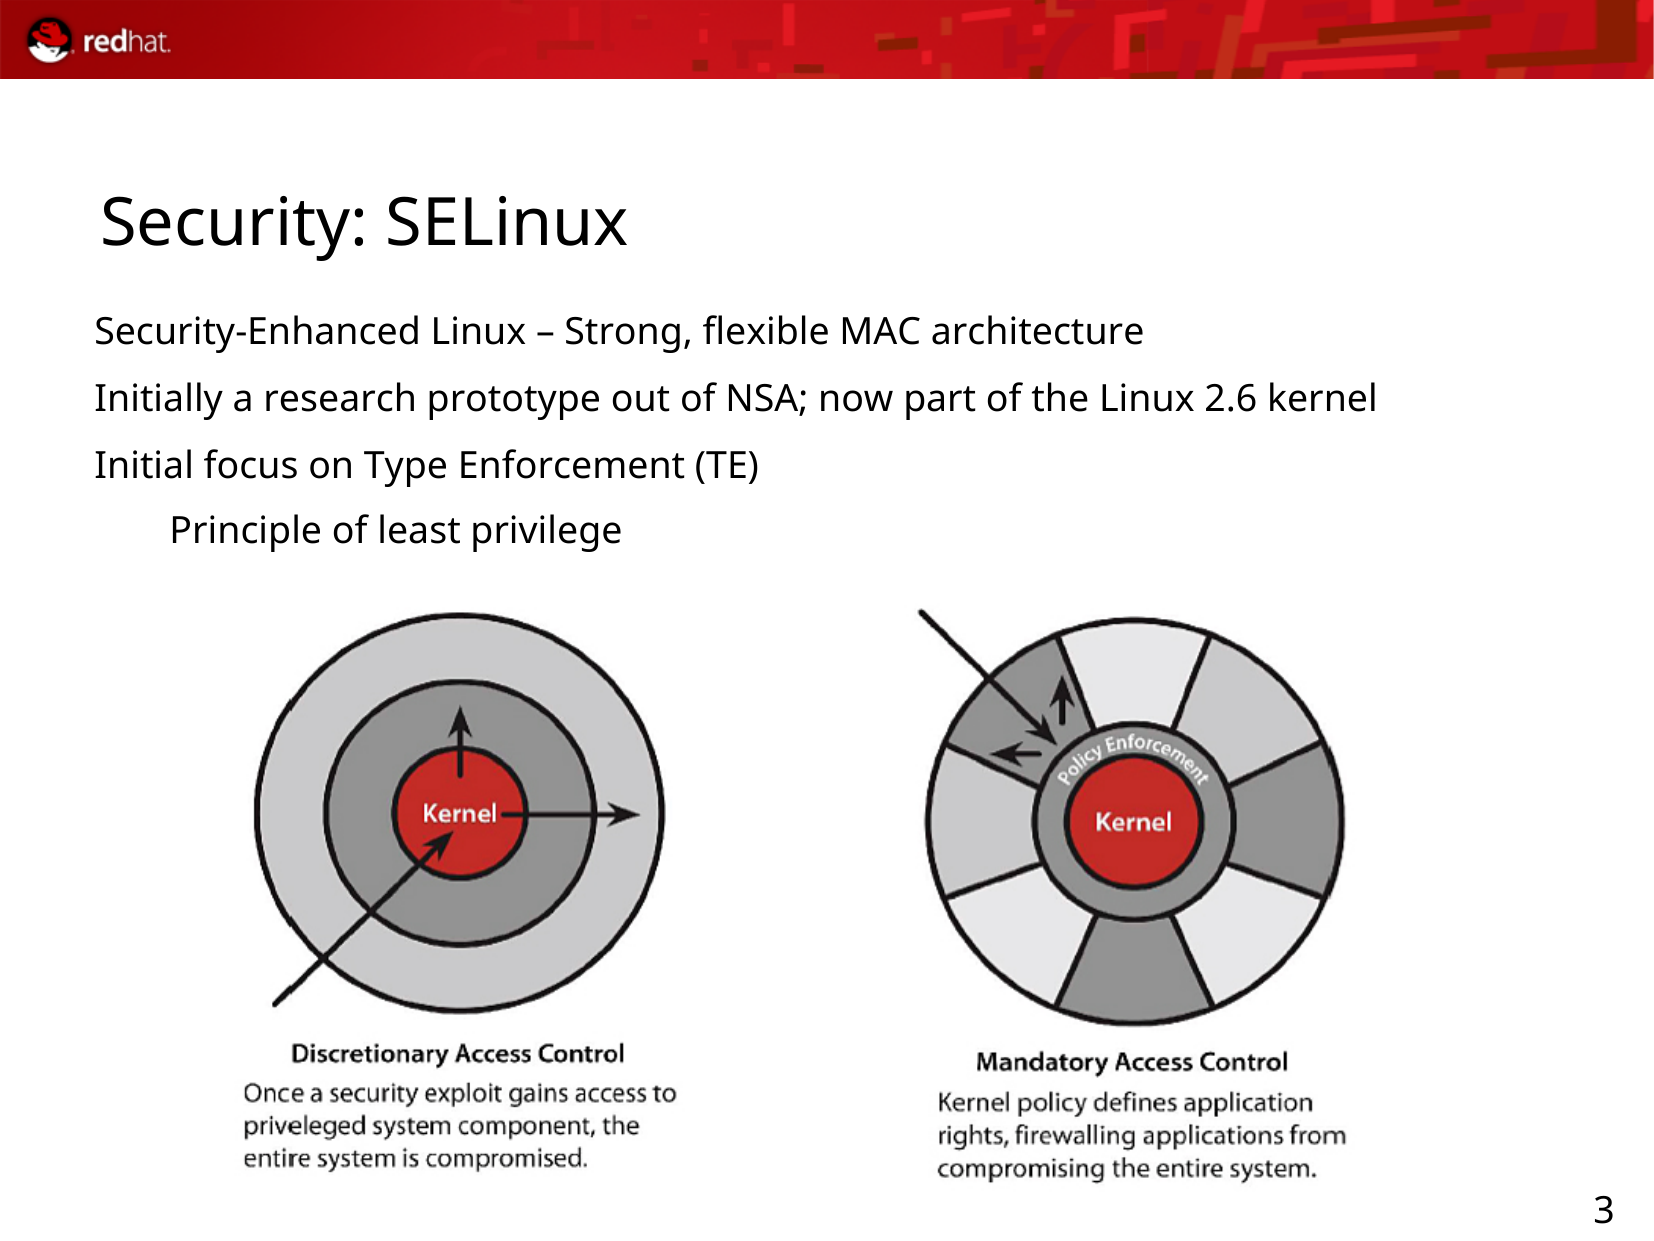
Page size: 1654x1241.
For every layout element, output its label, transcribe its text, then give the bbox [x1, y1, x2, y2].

picture [186, 584, 712, 1201]
picture [815, 579, 1416, 1217]
list Security-Enhanced Linux – Strong, flexible MAC architecture Initially a research prototype out of NSA; now part of the Linux 2.6 kernel Initial focus on Type Enforcement (TE) Principle of least privilege [94, 304, 1500, 1174]
picture [0, 0, 1654, 79]
title Security: SELinux [100, 164, 1506, 275]
